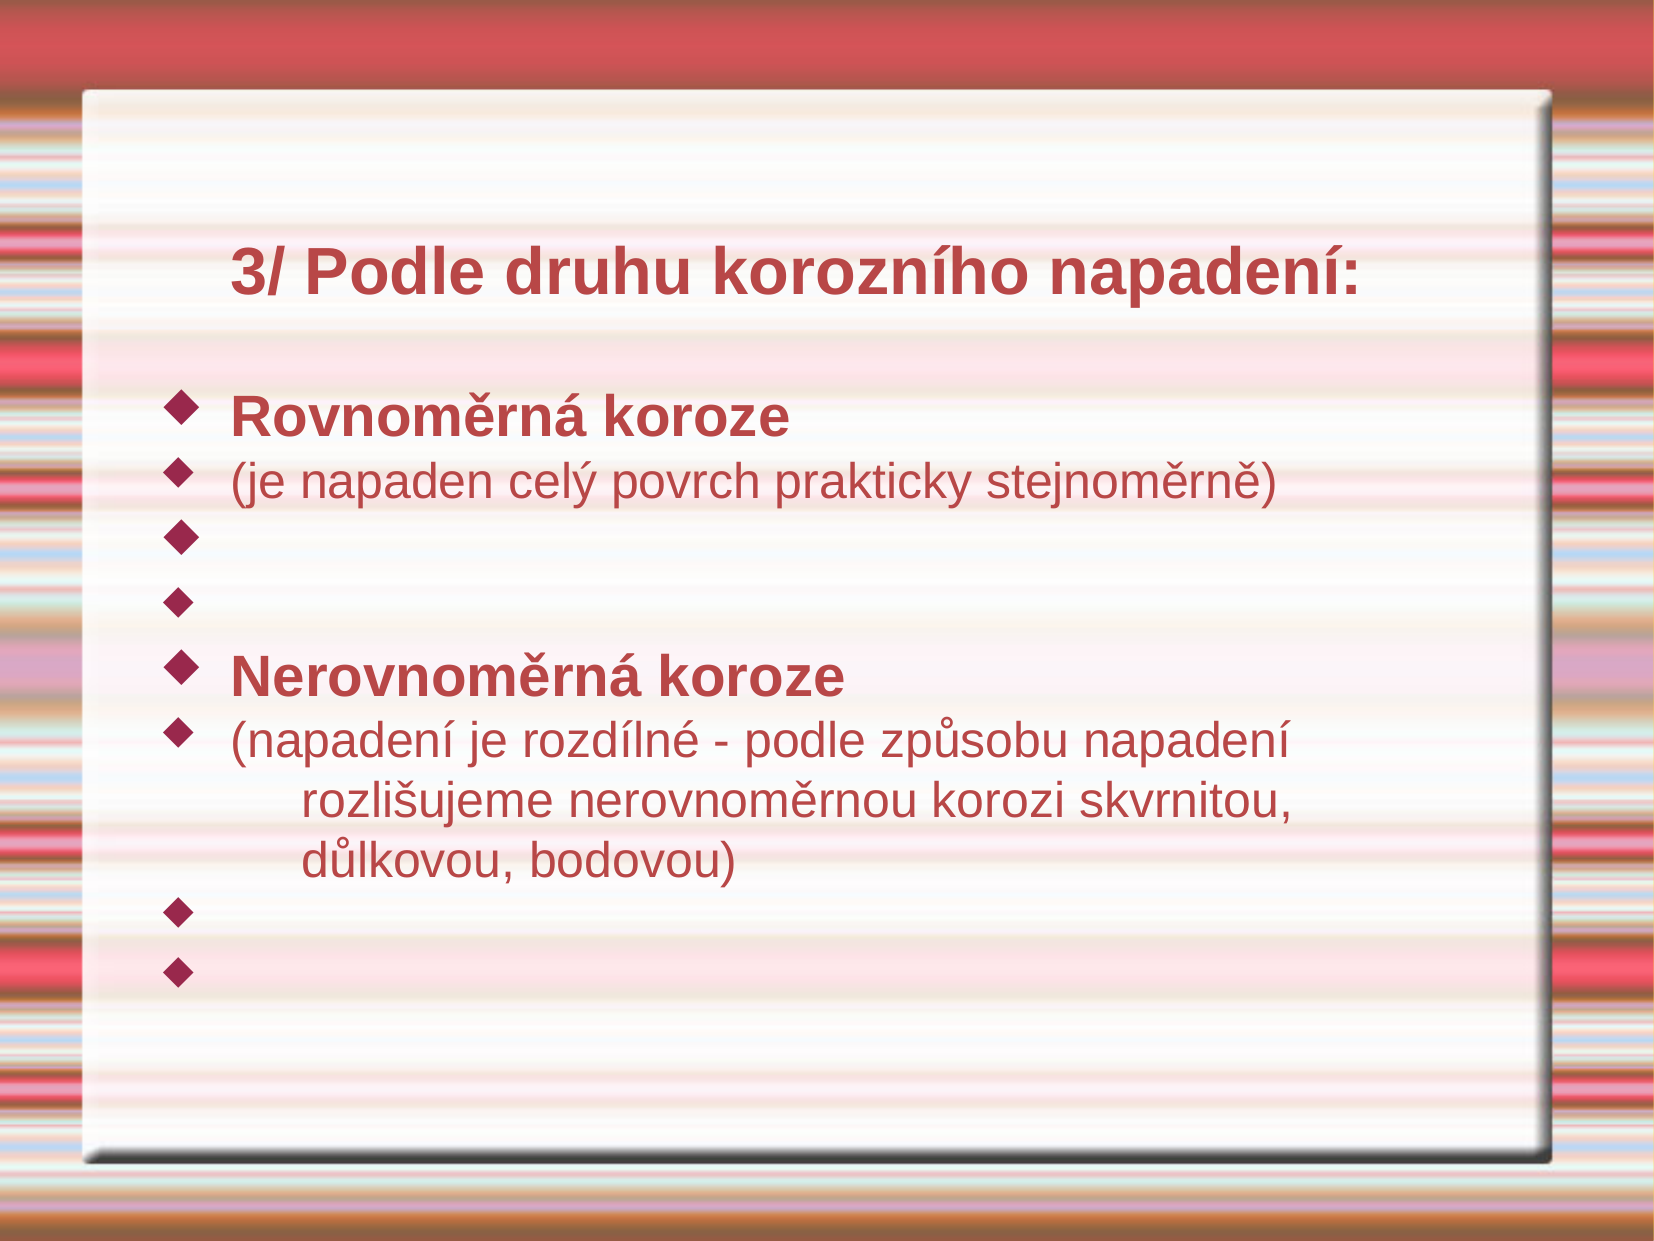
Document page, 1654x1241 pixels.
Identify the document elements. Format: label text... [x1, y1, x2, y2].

list 3/ Podle druhu korozního napadení: Rovnoměrná koroze (je napaden celý povrch prakticky stejnoměrně) Nerovnoměrná koroze (napadení je rozdílné - podle způsobu napadení rozlišujeme nerovnoměrnou korozi skvrnitou, důlkovou, bodovou) [136, 88, 1518, 975]
